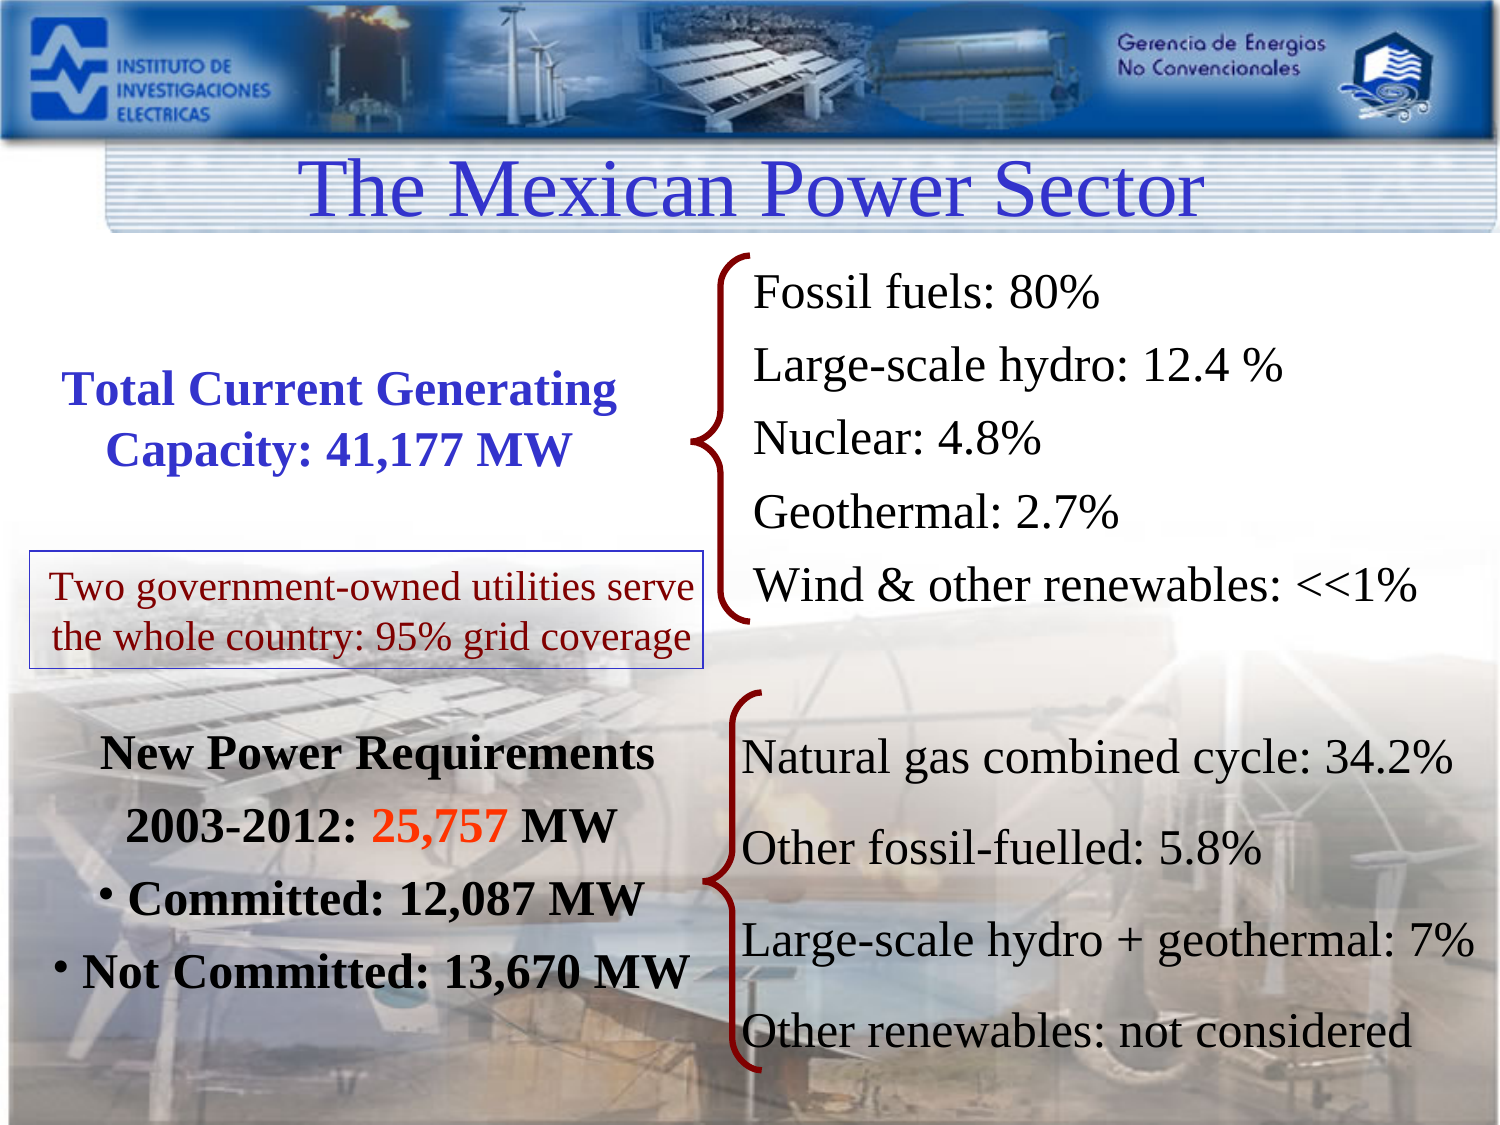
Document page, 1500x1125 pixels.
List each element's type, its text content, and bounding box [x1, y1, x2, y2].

title The Mexican Power Sector [76, 125, 1427, 242]
picture [705, 293, 738, 614]
text_box Fossil fuels: 80% Large-scale hydro: 12.4 % Nuclear: 4.8% Geothermal: 2.7% Wind & other renewables: <<1% [738, 267, 1459, 618]
text_box Two government-owned utilities serve the whole country: 95% grid coverage [30, 552, 702, 667]
text_box Total Current Generating Capacity: 41,177 MW [41, 373, 638, 481]
text_box New Power Requirements 2003-2012: 25,757 MW Committed: 12,087 MW Not Committed: 13,670 MW [29, 727, 726, 1006]
picture [0, 0, 1500, 233]
picture [0, 293, 1500, 1125]
text_box Natural gas combined cycle: 34.2% Other fossil-fuelled: 5.8% Large-scale hydro + geothermal: 7% Other renewables: not considered [726, 716, 1500, 1125]
